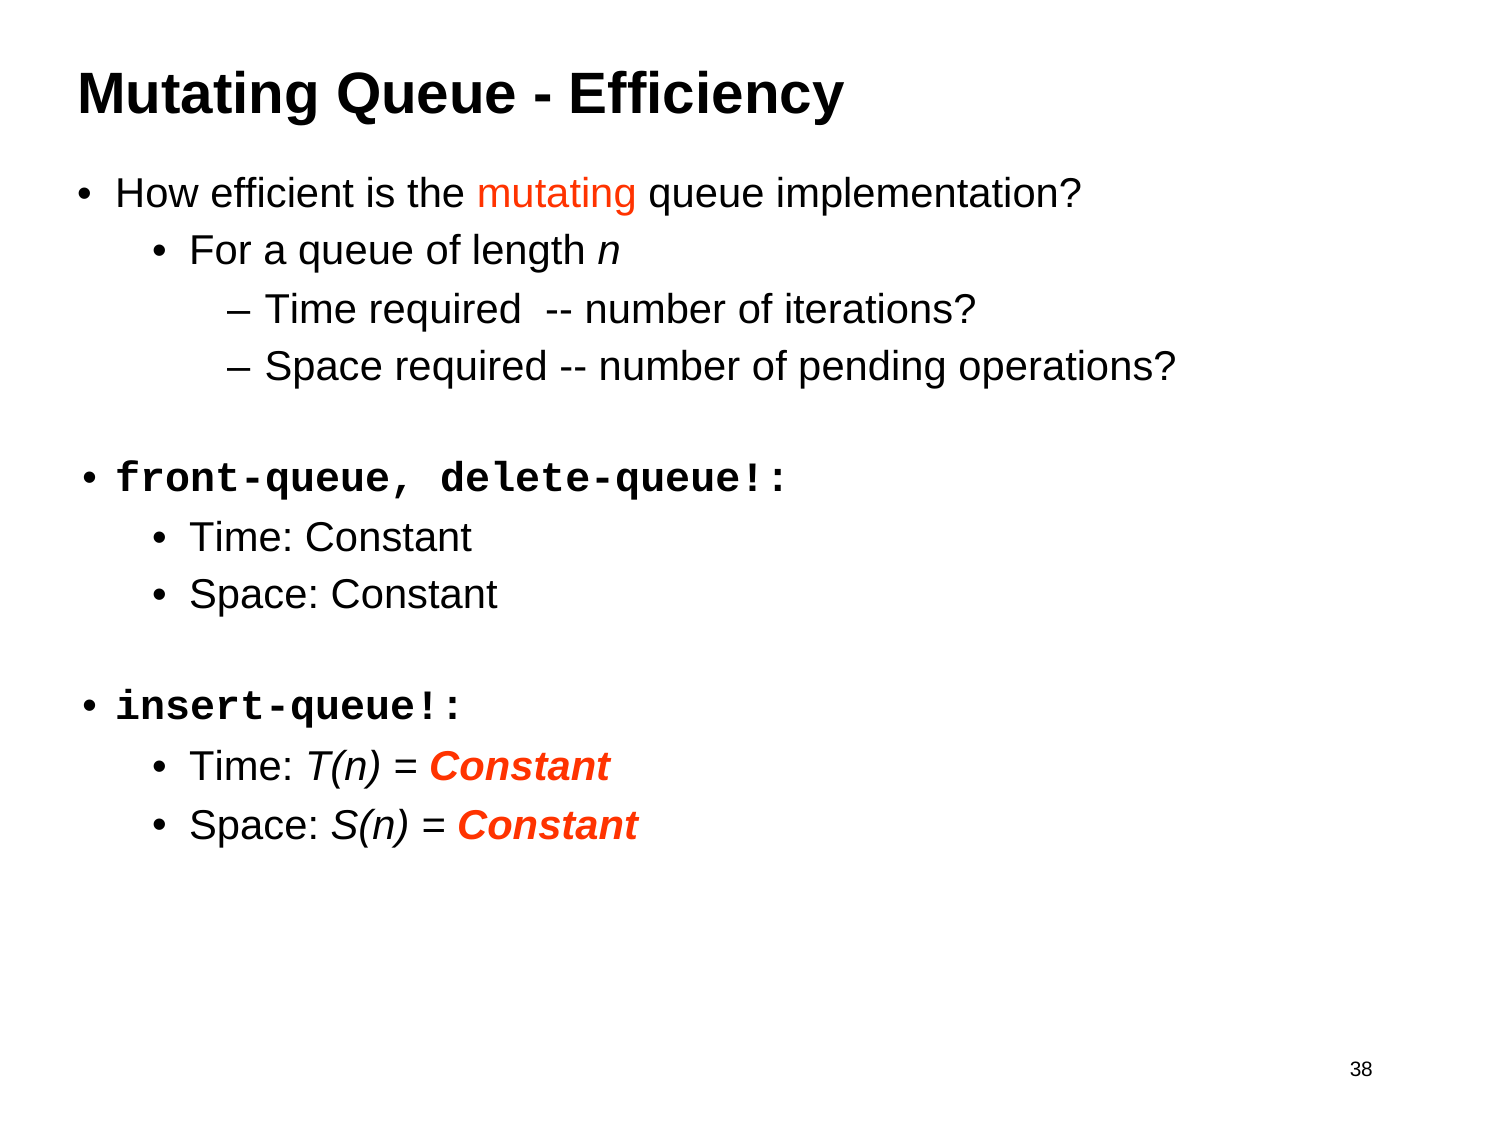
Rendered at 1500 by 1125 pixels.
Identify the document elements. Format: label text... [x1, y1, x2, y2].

list How efficient is the mutating queue implementation? For a queue of length n Time required -- number of iterations? Space required -- number of pending operations? front-queue, delete-queue!: Time: Constant Space: Constant insert-queue!: Time: T(n) = Constant Space: S(n) = Constant [62, 162, 1450, 1000]
title Mutating Queue - Efficiency [62, 24, 1338, 162]
